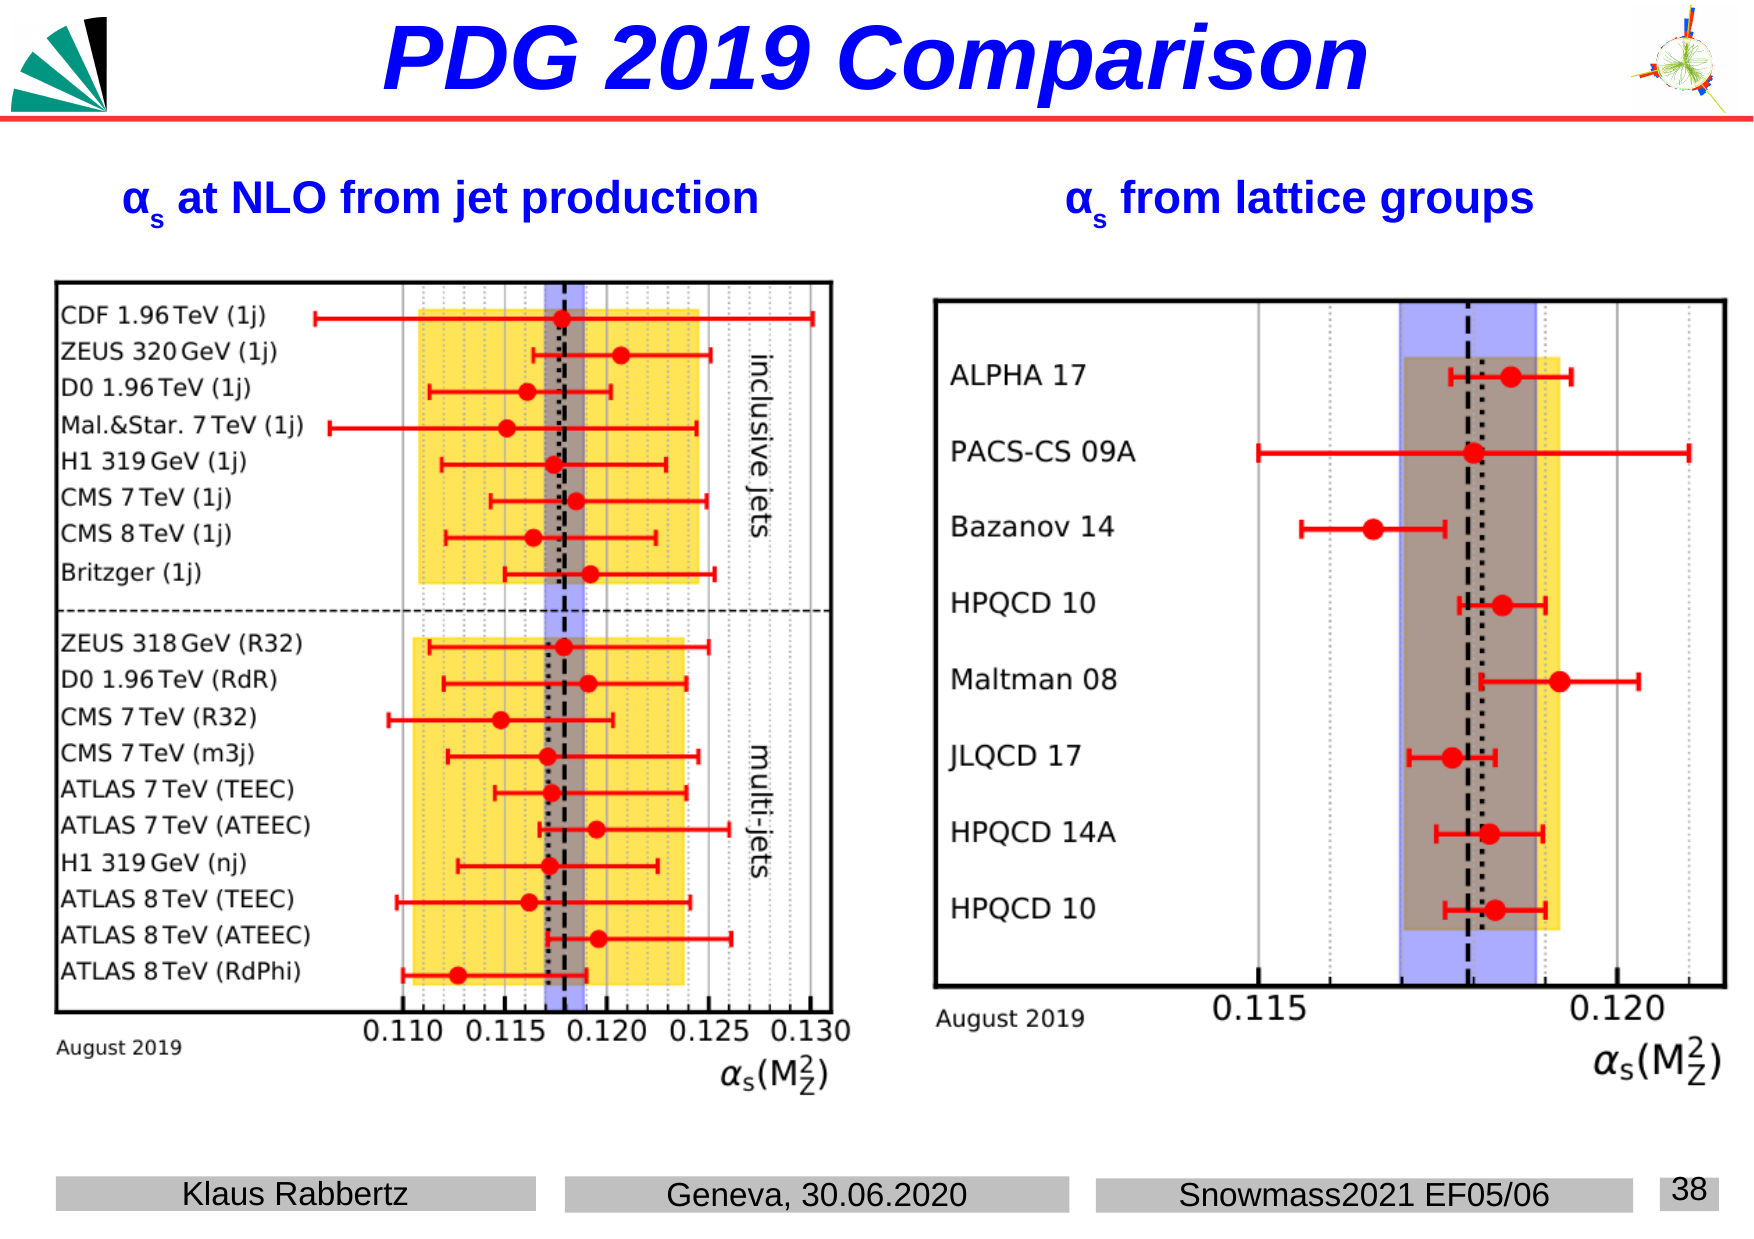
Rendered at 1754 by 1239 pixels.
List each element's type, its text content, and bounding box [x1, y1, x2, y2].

text_box αs from lattice groups [1052, 165, 1548, 240]
picture [1631, 5, 1739, 113]
picture [923, 288, 1737, 1102]
picture [11, 17, 107, 113]
title PDG 2019 Comparison [124, 0, 1630, 116]
picture [46, 271, 860, 1109]
text_box αs at NLO from jet production [109, 165, 772, 240]
